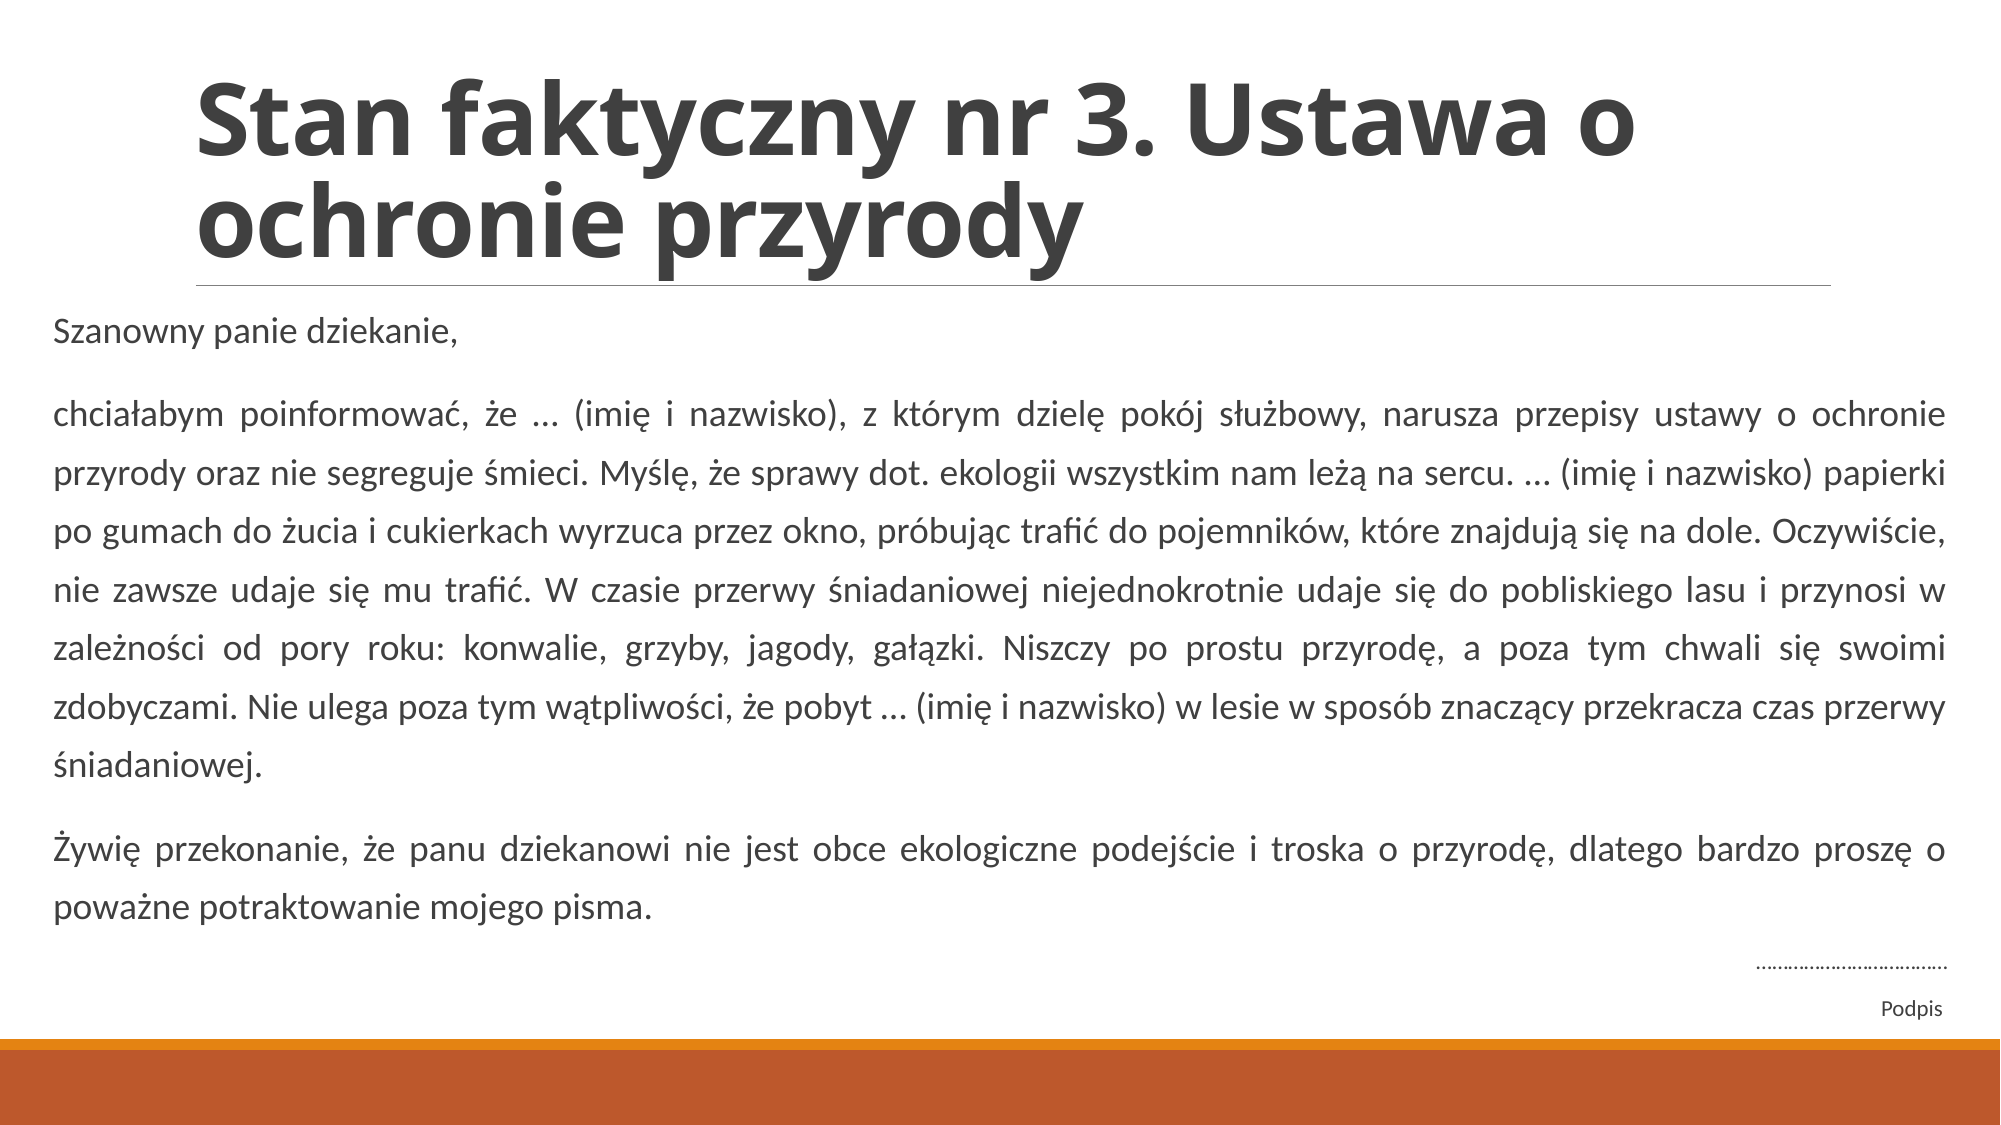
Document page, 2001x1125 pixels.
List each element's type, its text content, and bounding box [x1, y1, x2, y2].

title Stan faktyczny nr 3. Ustawa o ochronie przyrody [180, 47, 1831, 285]
list Szanowny panie dziekanie, chciałabym poinformować, że … (imię i nazwisko), z którym dzielę pokój służbowy, narusza przepisy ustawy o ochronie przyrody oraz nie segreguje śmieci. Myślę, że sprawy dot. ekologii wszystkim nam leżą na sercu. … (imię i nazwisko) papierki po gumach do żucia i cukierkach wyrzuca przez okno, próbując trafić do pojemników, które znajdują się na dole. Oczywiście, nie zawsze udaje się mu trafić. W czasie przerwy śniadaniowej niejednokrotnie udaje się do pobliskiego lasu i przynosi w zależności od pory roku: konwalie, grzyby, jagody, gałązki. Niszczy po prostu przyrodę, a poza tym chwali się swoimi zdobyczami. Nie ulega poza tym wątpliwości, że pobyt … (imię i nazwisko) w lesie w sposób znaczący przekracza czas przerwy śniadaniowej. Żywię przekonanie, że panu dziekanowi nie jest obce ekologiczne podejście i troska o przyrodę, dlatego bardzo proszę o poważne potraktowanie mojego pisma. ……………………………… Podpis [53, 285, 1949, 1078]
